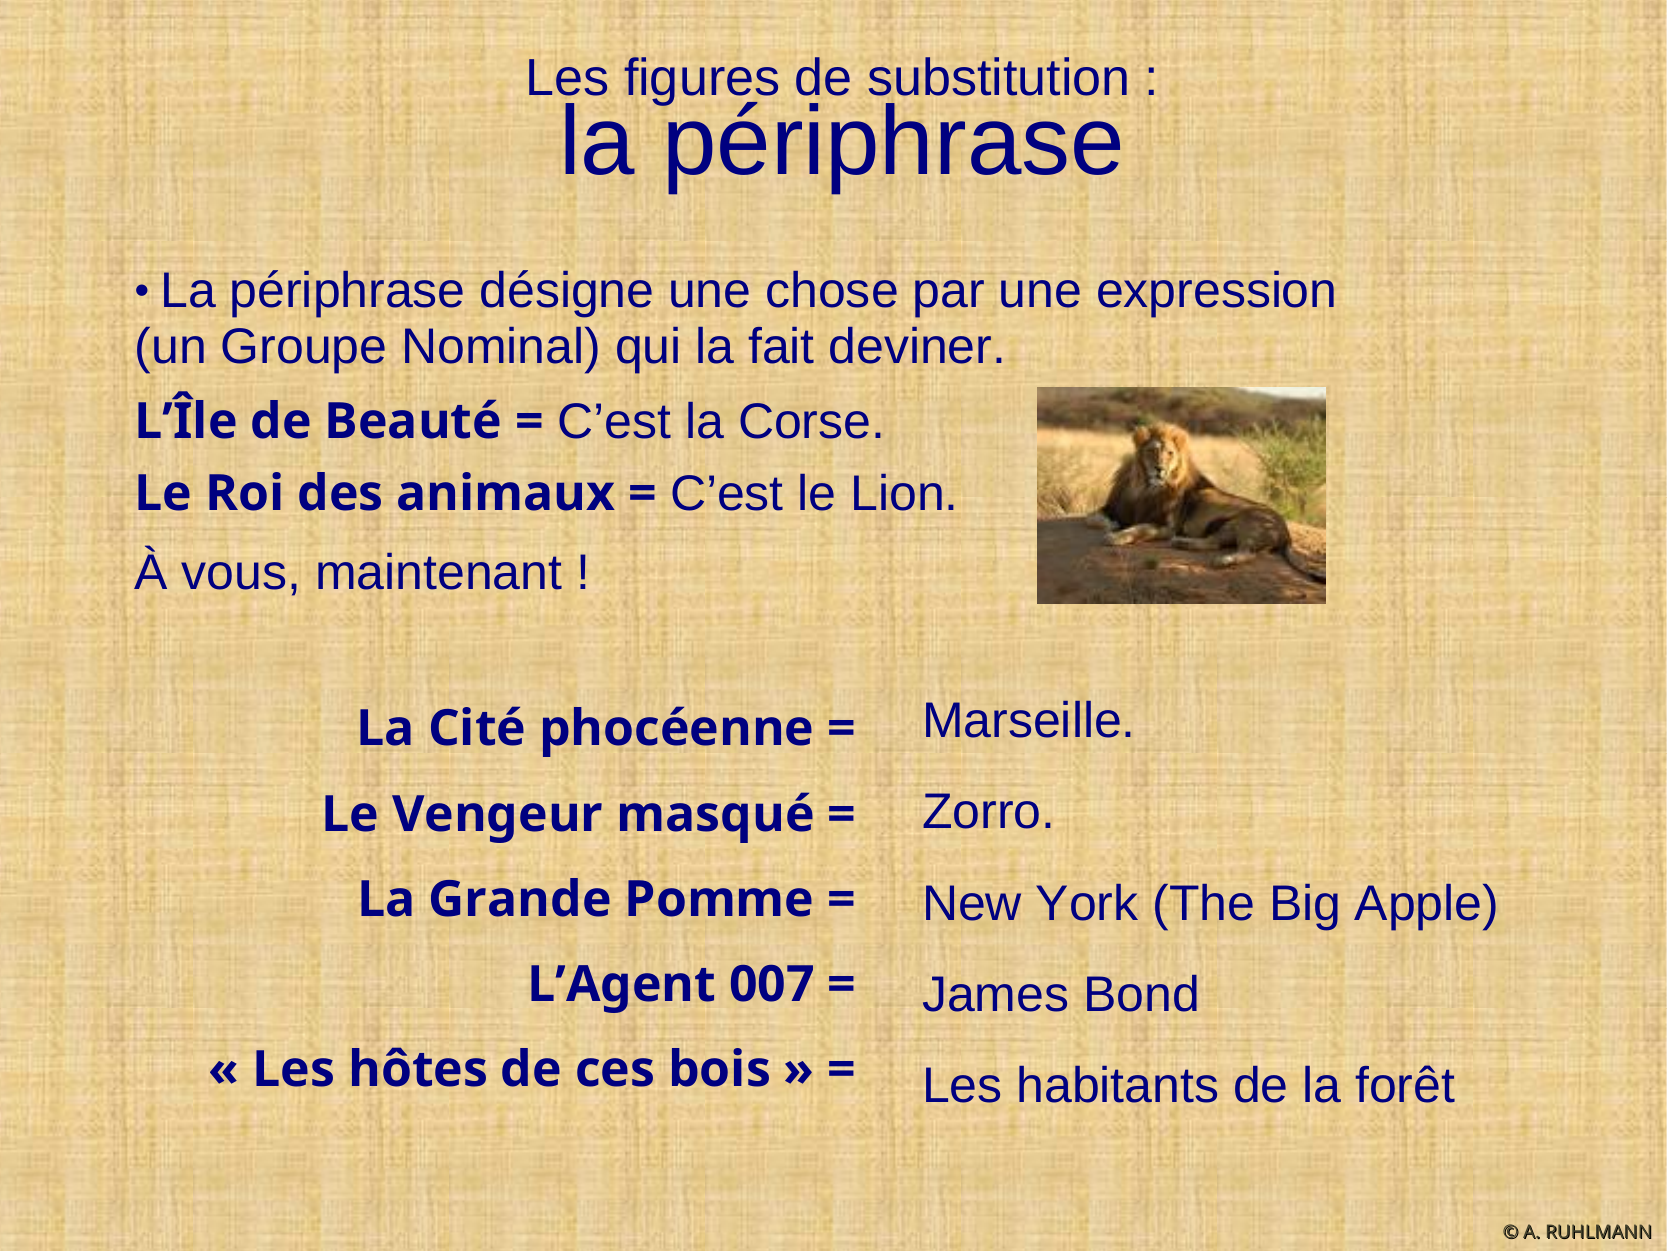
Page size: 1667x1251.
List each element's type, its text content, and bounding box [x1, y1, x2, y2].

text_box Marseille. Zorro. New York (The Big Apple) James Bond Les habitants de la forêt [874, 624, 1650, 1176]
text_box © A. RUHLMANN [1412, 1212, 1667, 1251]
list La périphrase désigne une chose par une expression (un Groupe Nominal) qui la fait deviner. L’Île de Beauté = C’est la Corse. Le Roi des animaux = C’est le Lion. À vous, maintenant ! [87, 237, 1521, 625]
text_box La Cité phocéenne = Le Vengeur masqué = La Grande Pomme = L’Agent 007 = « Les hôtes de ces bois » = [87, 624, 863, 1176]
picture [0, 0, 1667, 1251]
title Les figures de substitution : la périphrase [112, 43, 1563, 207]
